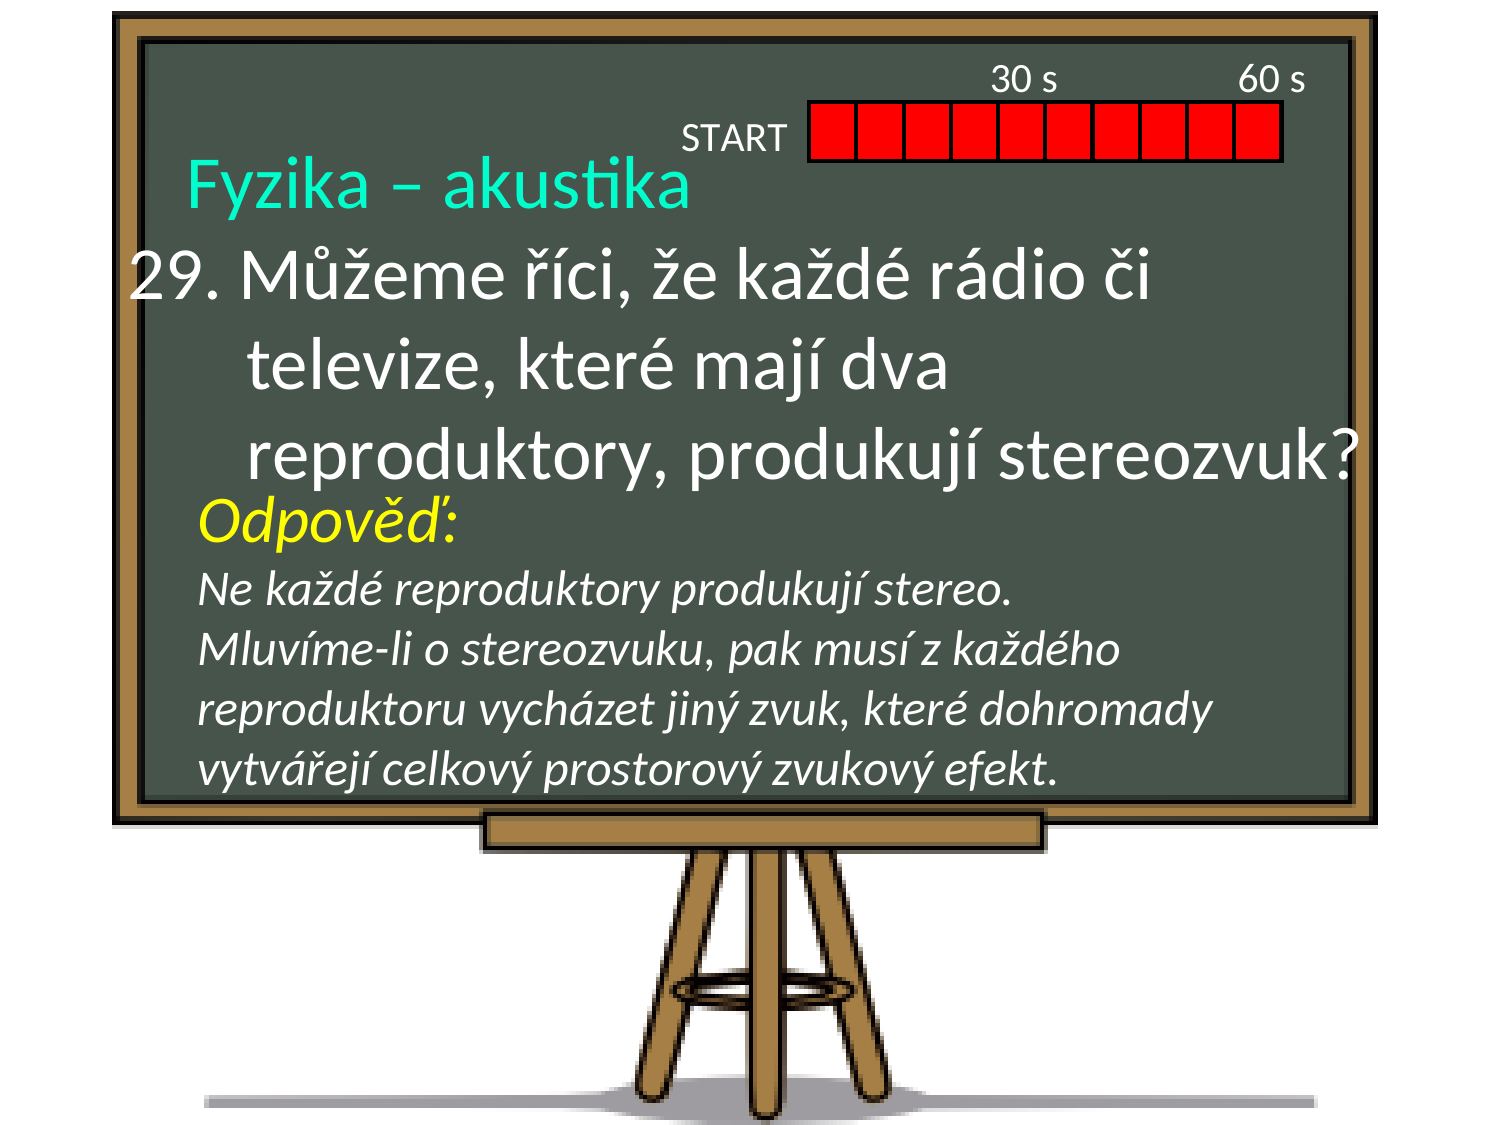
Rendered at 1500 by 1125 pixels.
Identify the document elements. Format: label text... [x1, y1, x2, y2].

picture [112, 11, 1378, 217]
text_box Fyzika – akustika [171, 125, 709, 231]
text_box 30 s [975, 42, 1073, 109]
text_box 60 s [1222, 42, 1321, 109]
picture [1329, 593, 1378, 1125]
text_box START [666, 101, 803, 168]
text_box Odpověď: Ne každé reproduktory produkují stereo. Mluvíme-li o stereozvuku, pak musí z každého reproduktoru vycházet jiný zvuk, které dohromady vytvářejí celkový prostorový zvukový efekt. [183, 467, 1329, 1125]
picture [112, 593, 183, 1125]
text_box 29. Můžeme říci, že každé rádio či televize, které mají dva reproduktory, produkují stereozvuk? [112, 217, 1500, 593]
text_box [809, 101, 1282, 161]
